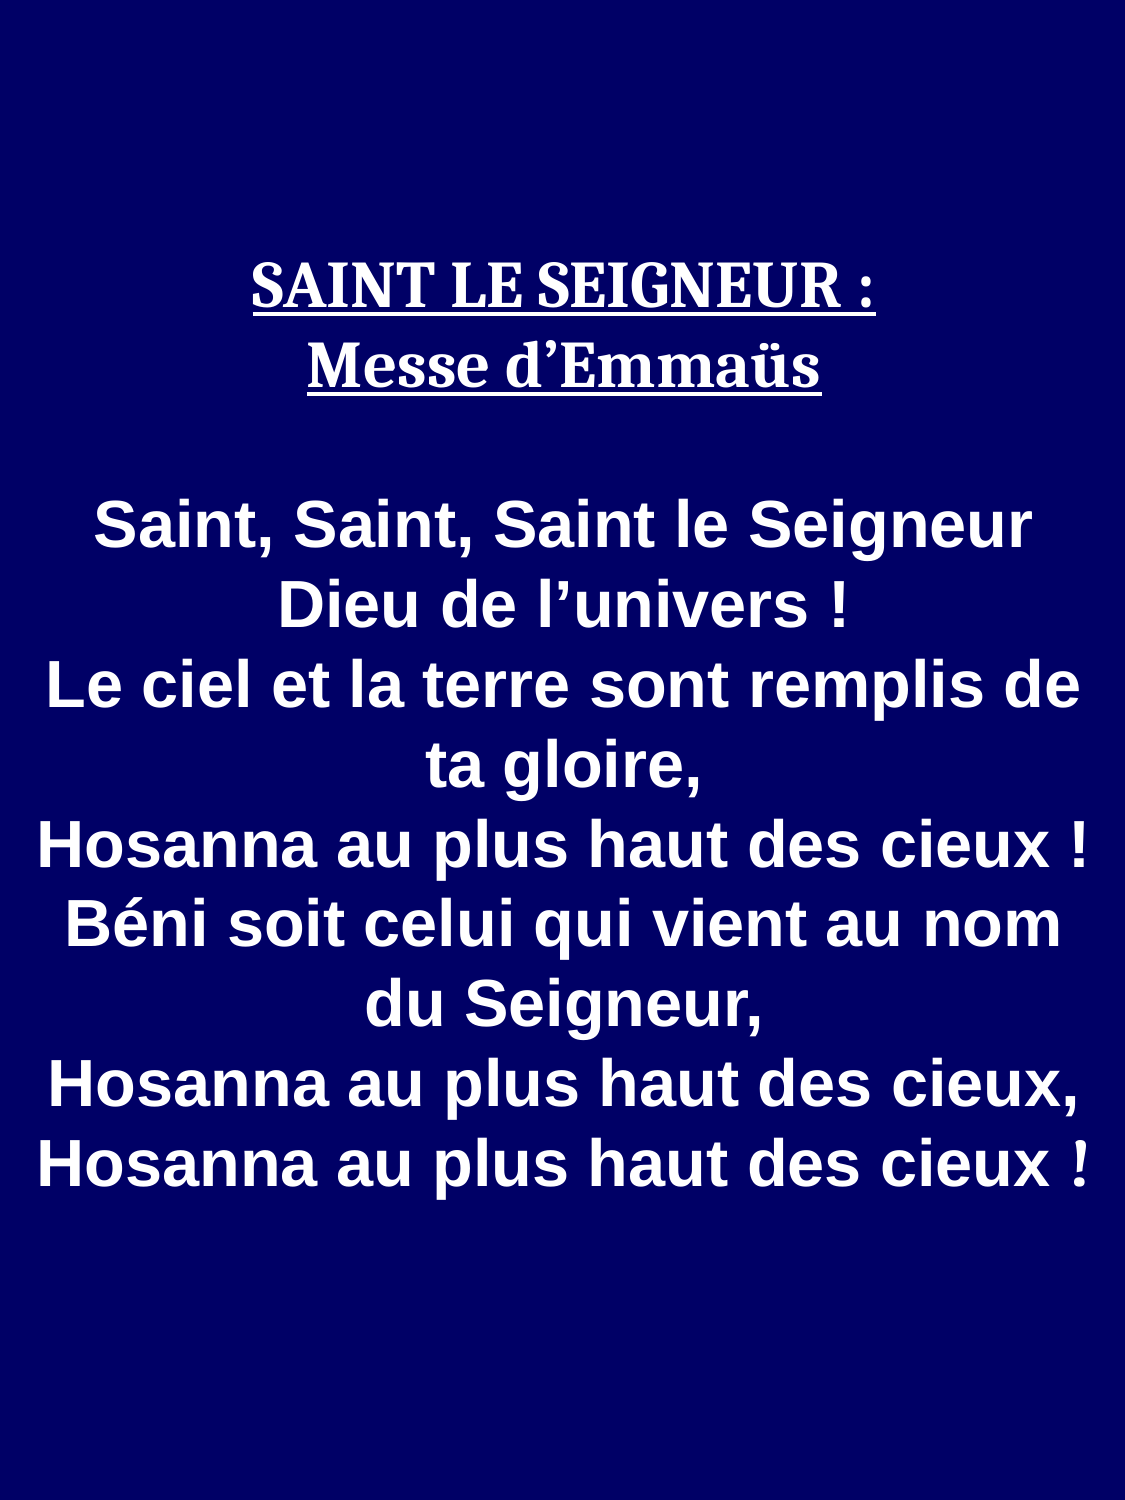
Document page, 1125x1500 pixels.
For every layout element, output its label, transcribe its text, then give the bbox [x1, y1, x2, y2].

text_box SAINT LE SEIGNEUR : Messe d’Emmaüs Saint, Saint, Saint le Seigneur Dieu de l’univers ! Le ciel et la terre sont remplis de ta gloire, Hosanna au plus haut des cieux ! Béni soit celui qui vient au nom du Seigneur, Hosanna au plus haut des cieux, Hosanna au plus haut des cieux ! [2, 53, 1125, 1388]
